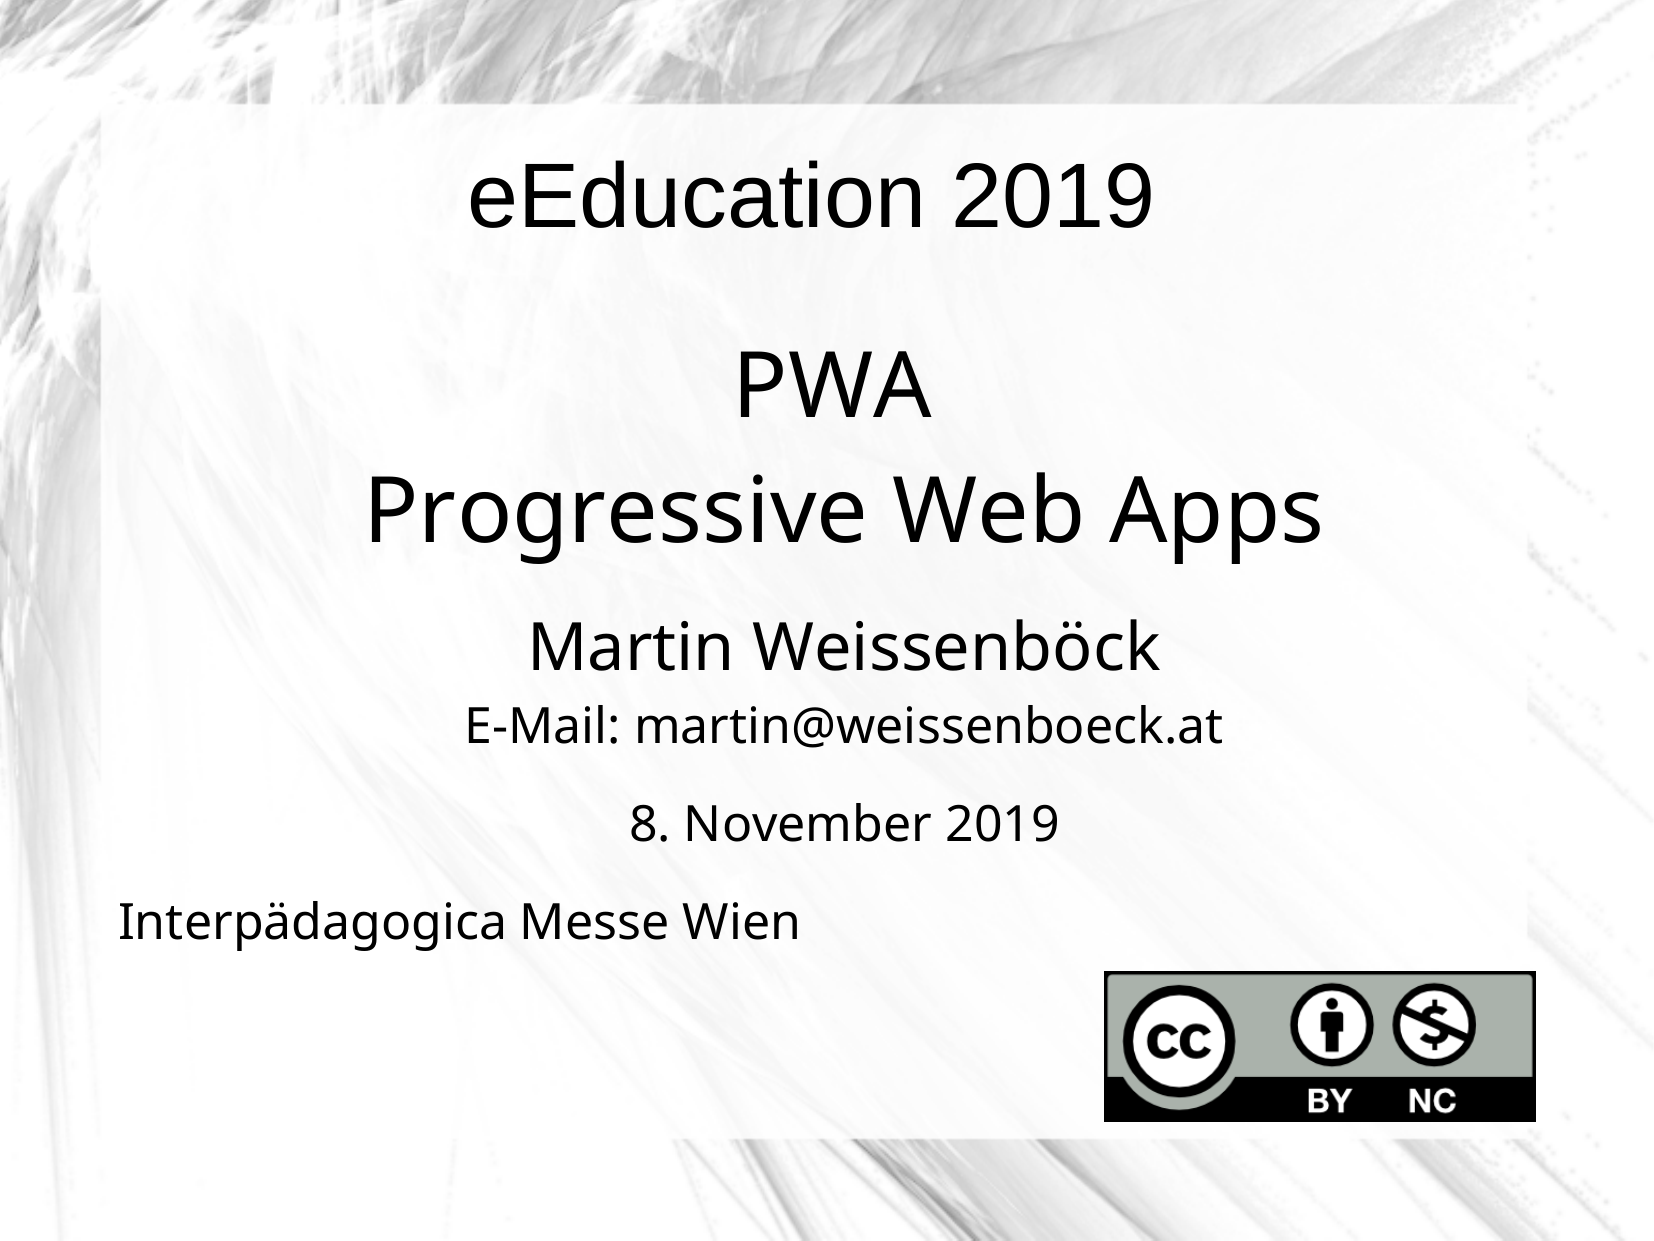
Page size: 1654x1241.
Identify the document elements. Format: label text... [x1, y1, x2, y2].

title eEducation 2019 [118, 112, 1506, 281]
list PWA Progressive Web Apps Martin Weissenböck E-Mail: martin@weissenboeck.at 8. November 2019 Interpädagogica Messe Wien [118, 319, 1571, 1130]
picture [0, 0, 1654, 1241]
